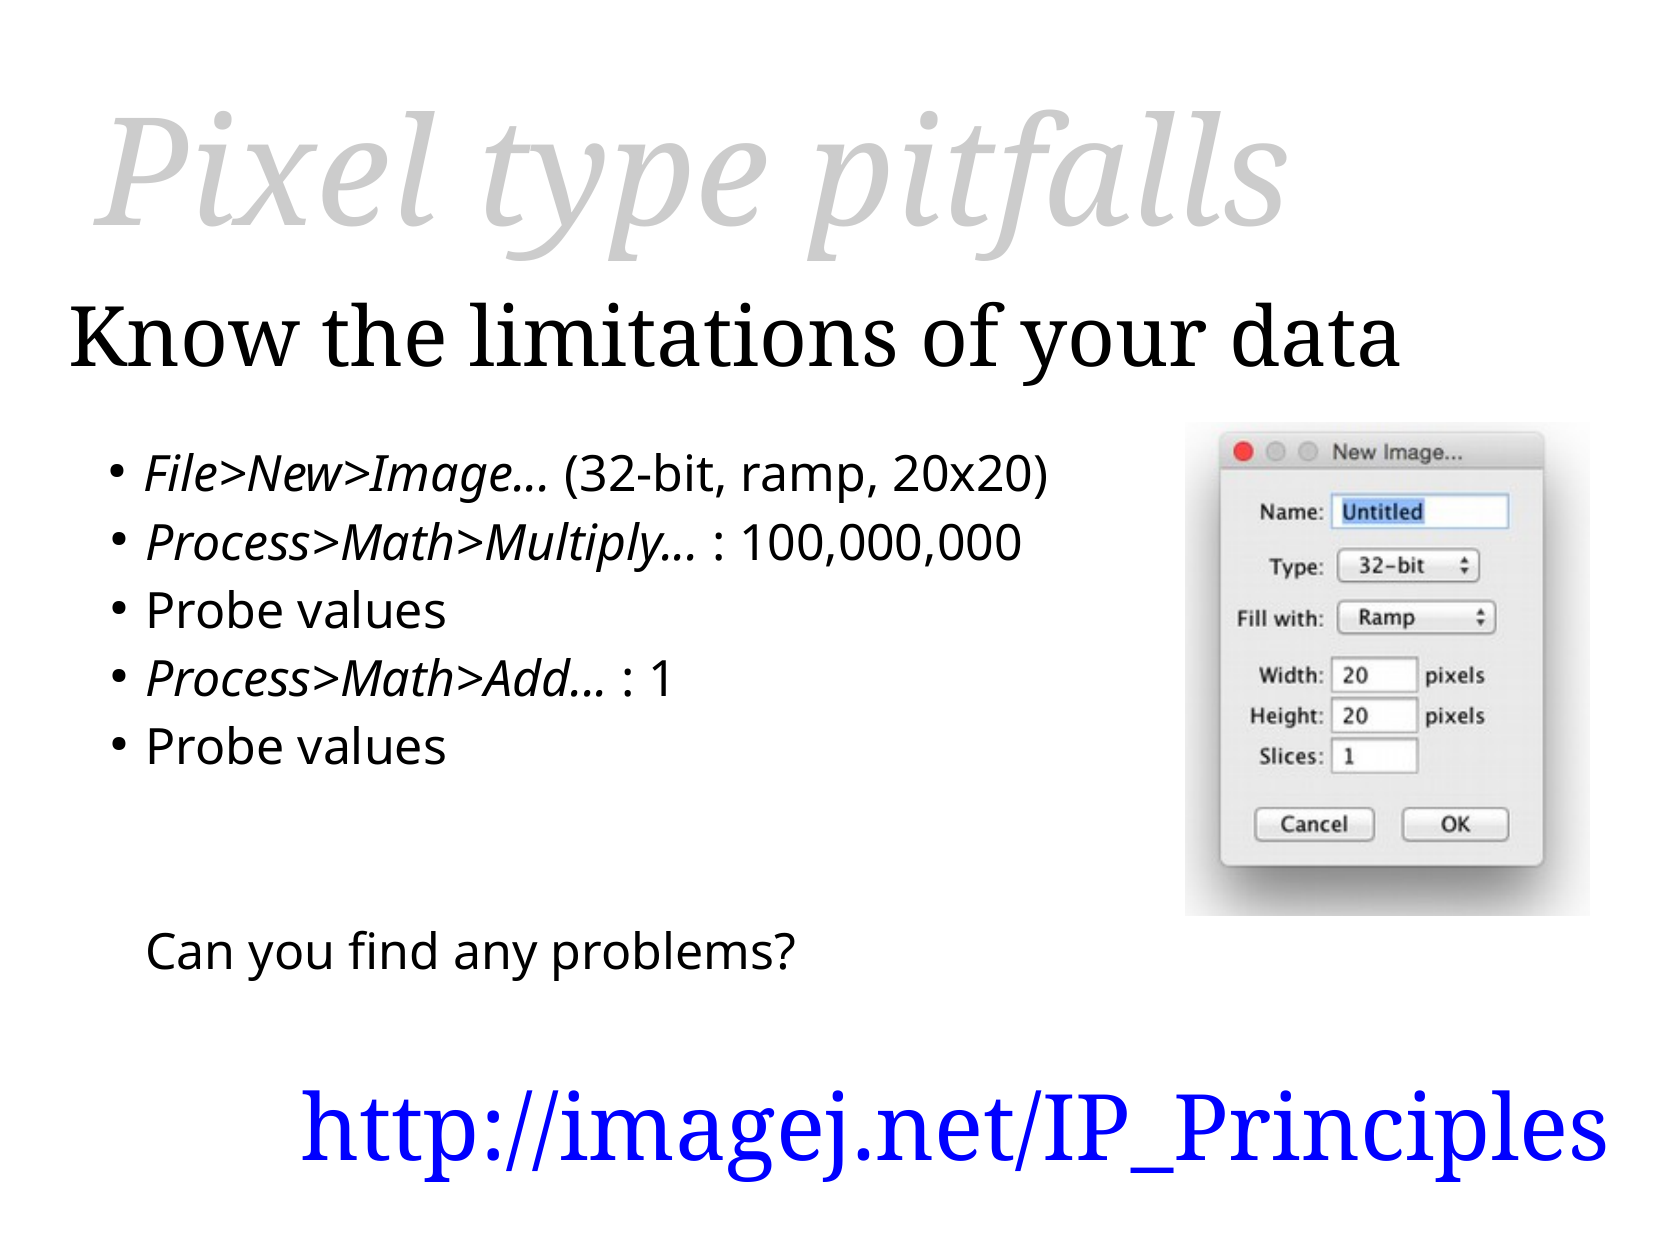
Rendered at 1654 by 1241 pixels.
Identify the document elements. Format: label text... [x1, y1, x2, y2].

text_box File>New>Image... (32-bit, ramp, 20x20) Process>Math>Multiply... : 100,000,000 Probe values Process>Math>Add... : 1 Probe values Can you find any problems? [0, 430, 1156, 1031]
picture [1185, 422, 1591, 916]
text_box http://imagej.net/IP_Principles [50, 1055, 1626, 1172]
text_box Pixel type pitfalls [81, 57, 1654, 239]
text_box Know the limitations of your data [17, 270, 1591, 391]
